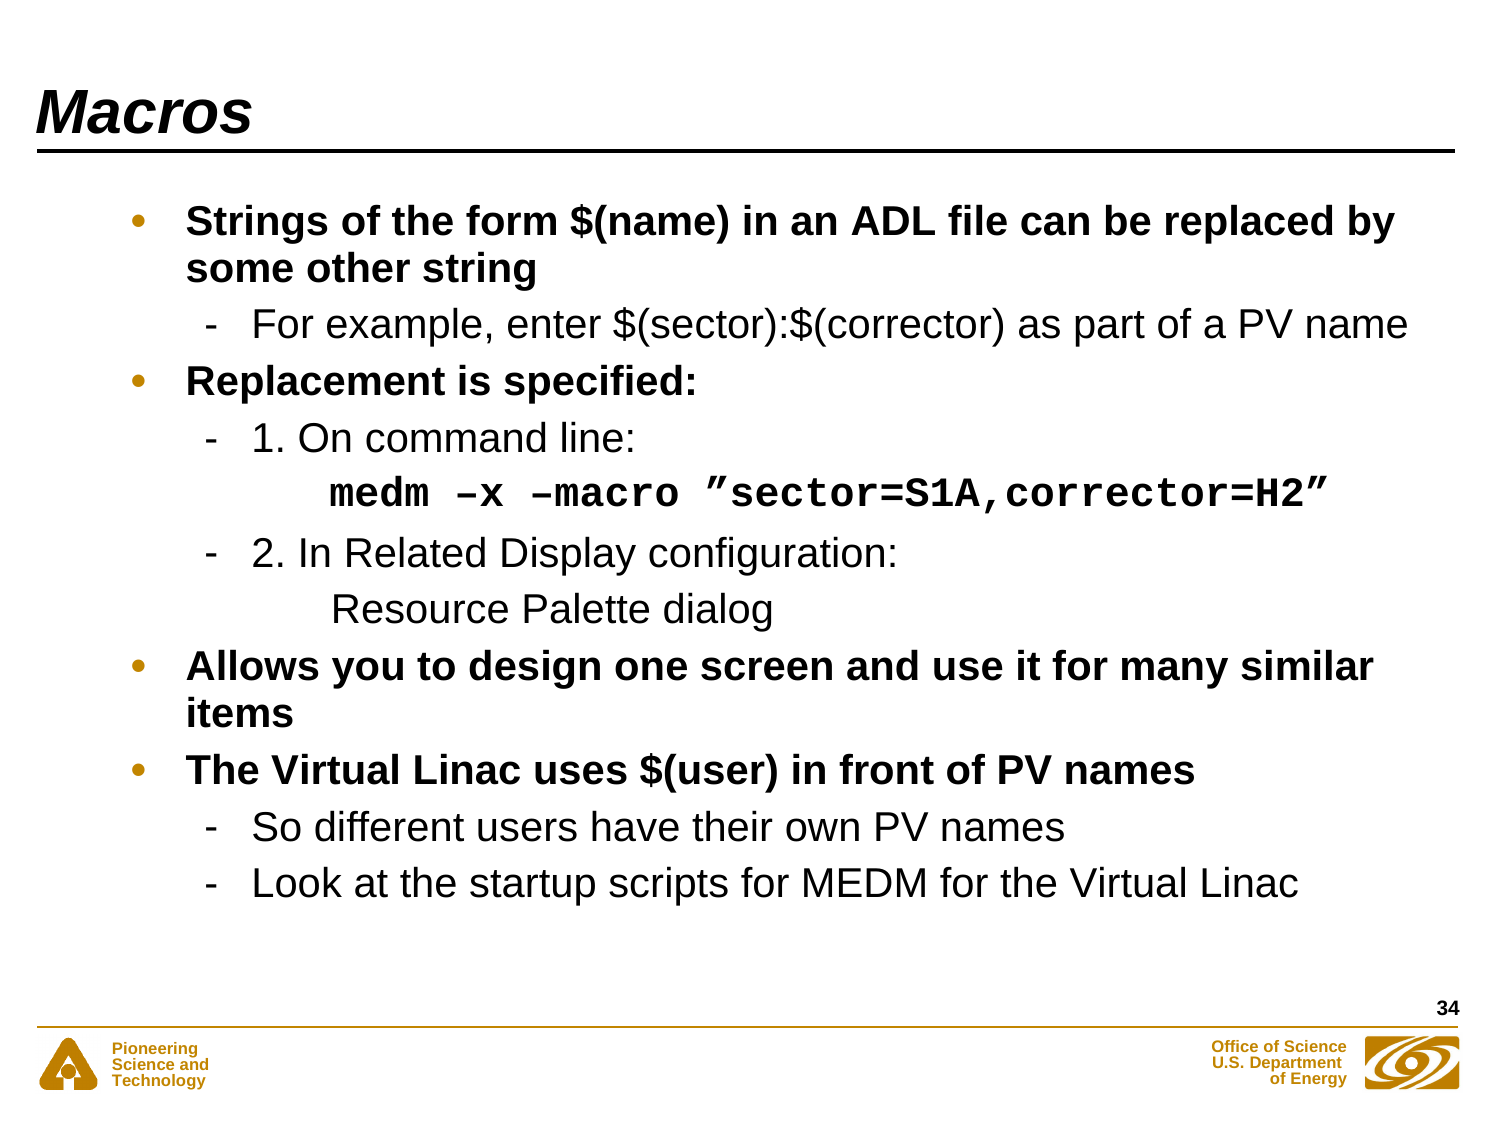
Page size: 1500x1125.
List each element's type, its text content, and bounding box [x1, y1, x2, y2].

title Macros [21, 75, 1459, 154]
picture [1362, 1032, 1463, 1093]
picture [35, 1034, 101, 1094]
list Strings of the form $(name) in an ADL file can be replaced by some other string For example, enter $(sector):$(corrector) as part of a PV name Replacement is specified: 1. On command line: medm –x –macro ”sector=S1A,corrector=H2” 2. In Related Display configuration: Resource Palette dialog Allows you to design one screen and use it for many similar items The Virtual Linac uses $(user) in front of PV names So different users have their own PV names Look at the startup scripts for MEDM for the Virtual Linac [114, 190, 1459, 955]
